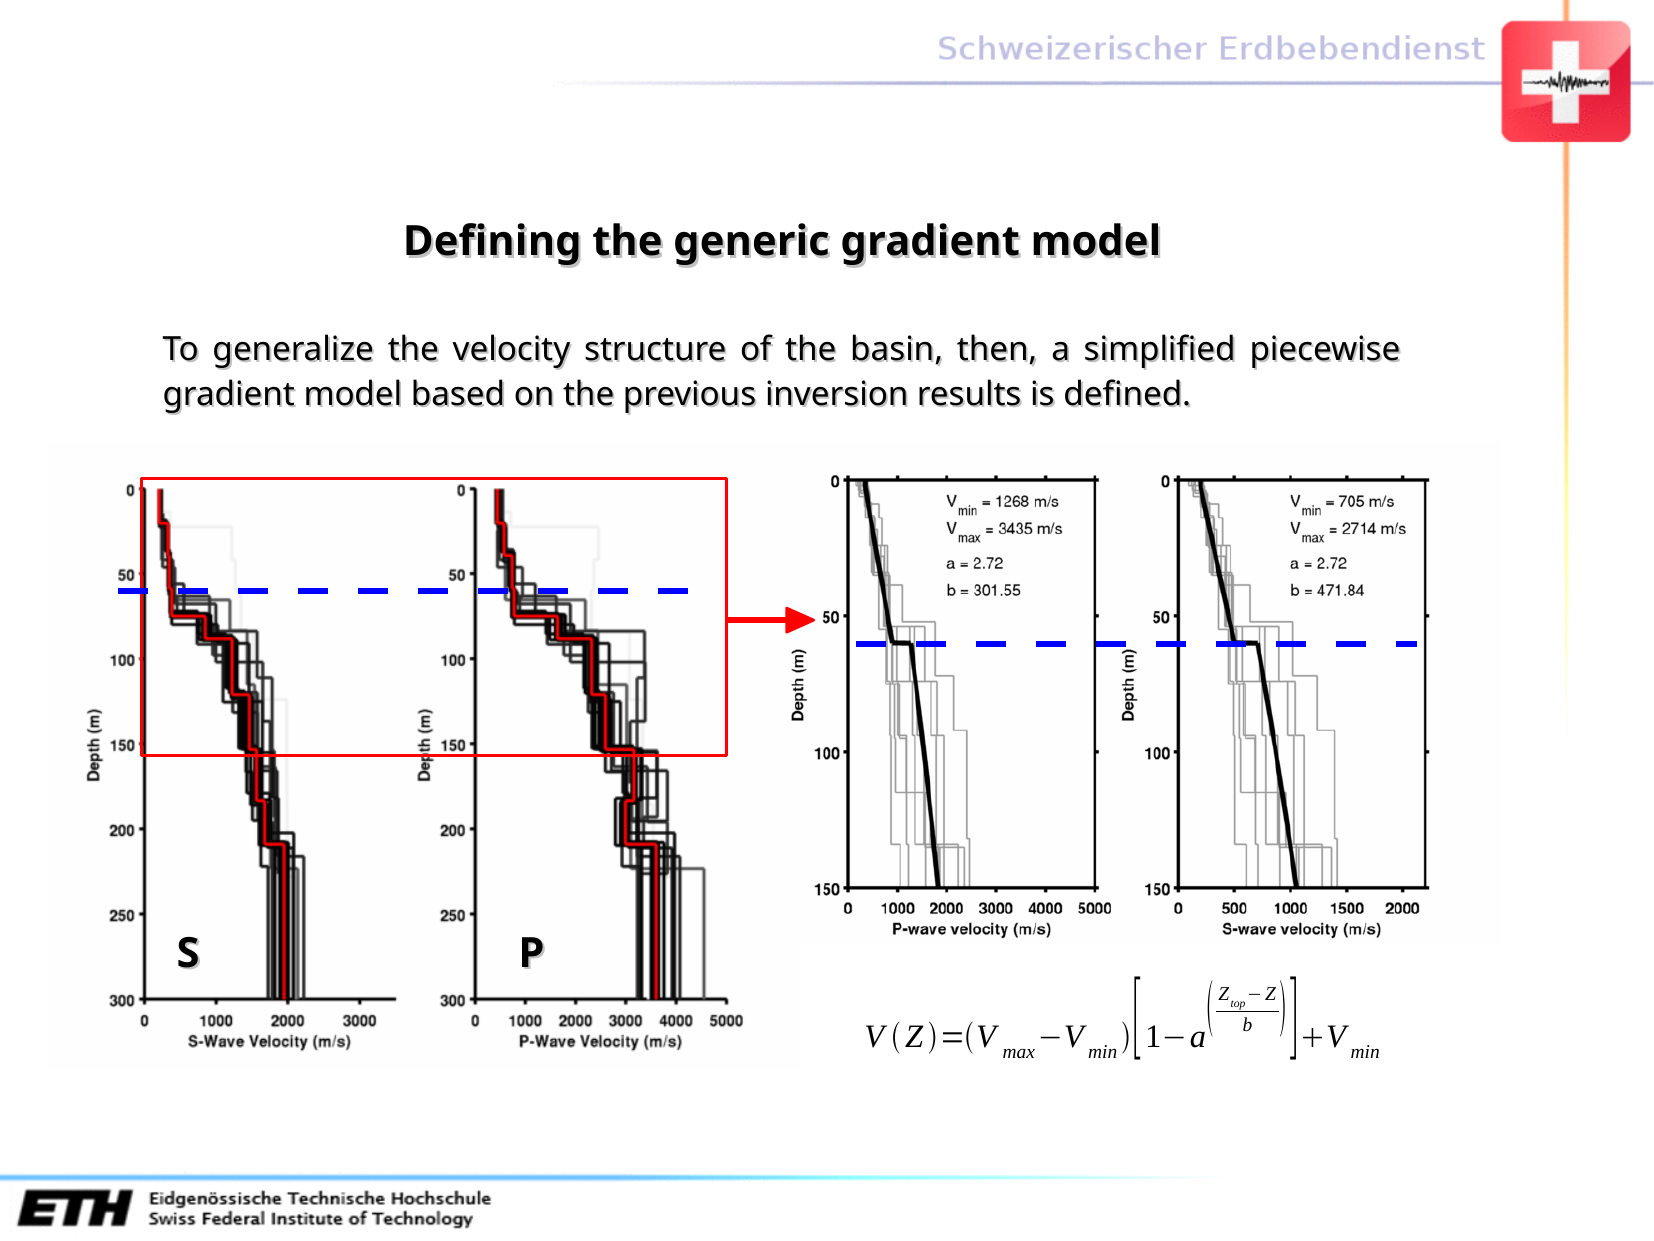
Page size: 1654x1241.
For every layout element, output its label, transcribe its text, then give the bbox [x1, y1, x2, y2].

text_box P [501, 915, 562, 985]
picture [0, 0, 1654, 1241]
text_box S [159, 915, 217, 985]
text_box Defining the generic gradient model To generalize the velocity structure of the basin, then, a simplified piecewise gradient model based on the previous inversion results is defined. [147, 203, 1418, 414]
chart [856, 976, 1388, 1064]
